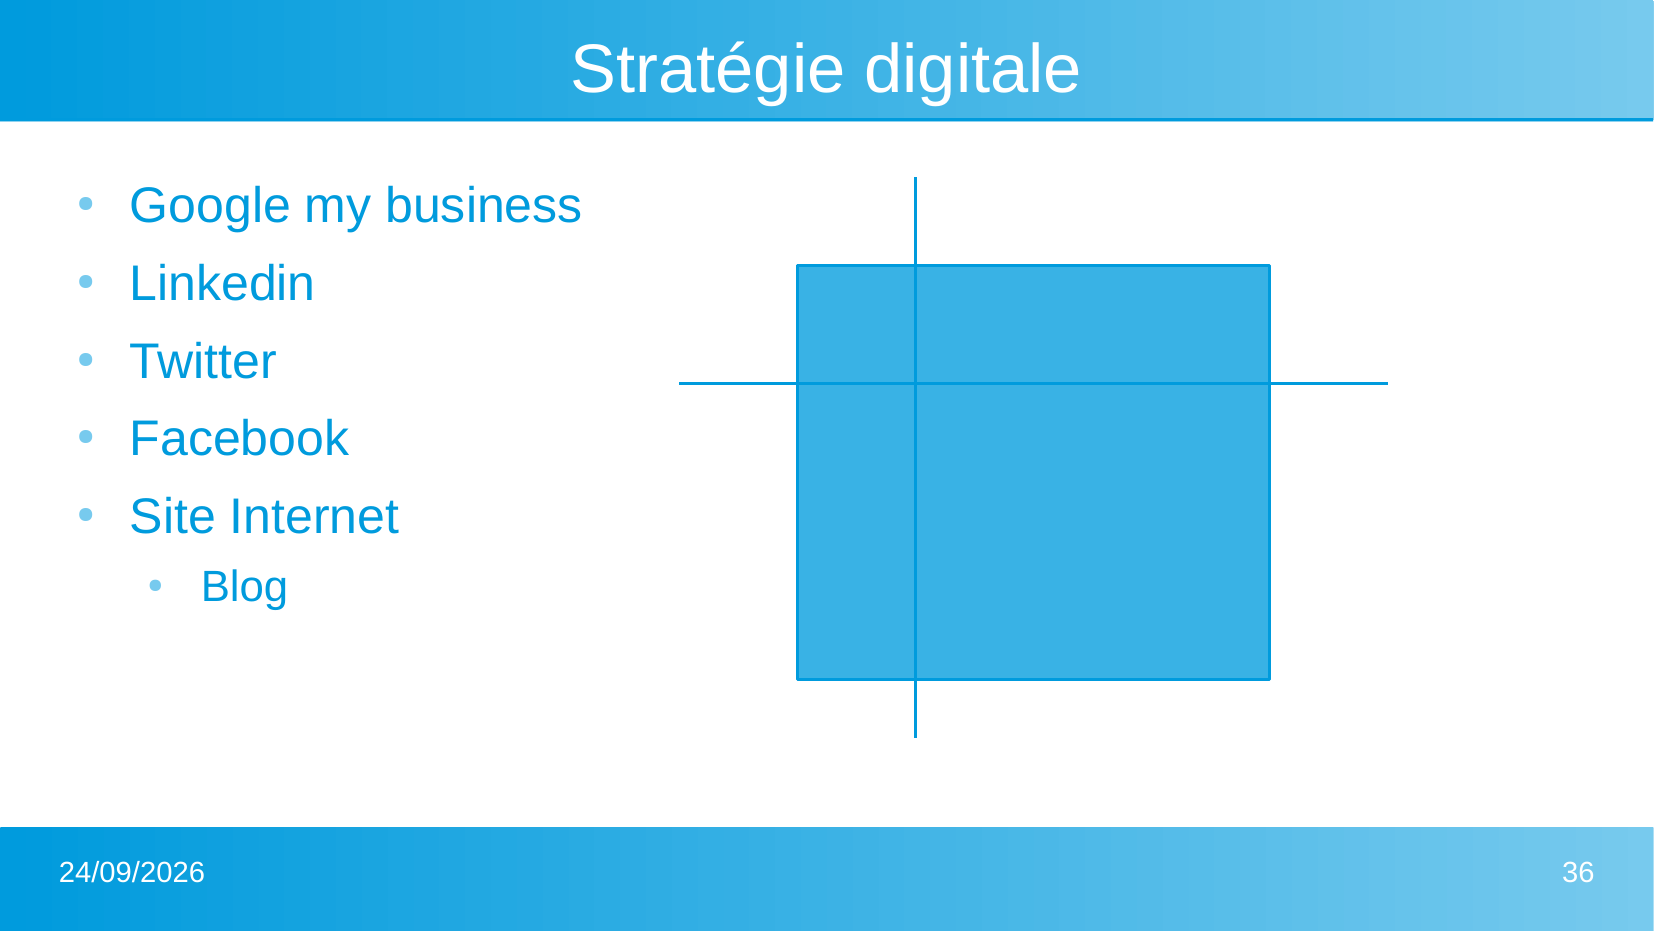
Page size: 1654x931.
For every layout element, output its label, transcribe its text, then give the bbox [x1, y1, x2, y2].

text_box [917, 265, 1270, 382]
text_box [797, 385, 914, 680]
text_box [917, 385, 1270, 680]
title Stratégie digitale [59, 29, 1595, 108]
text_box [797, 265, 914, 382]
list Google my business Linkedin Twitter Facebook Site Internet Blog [59, 177, 1595, 768]
